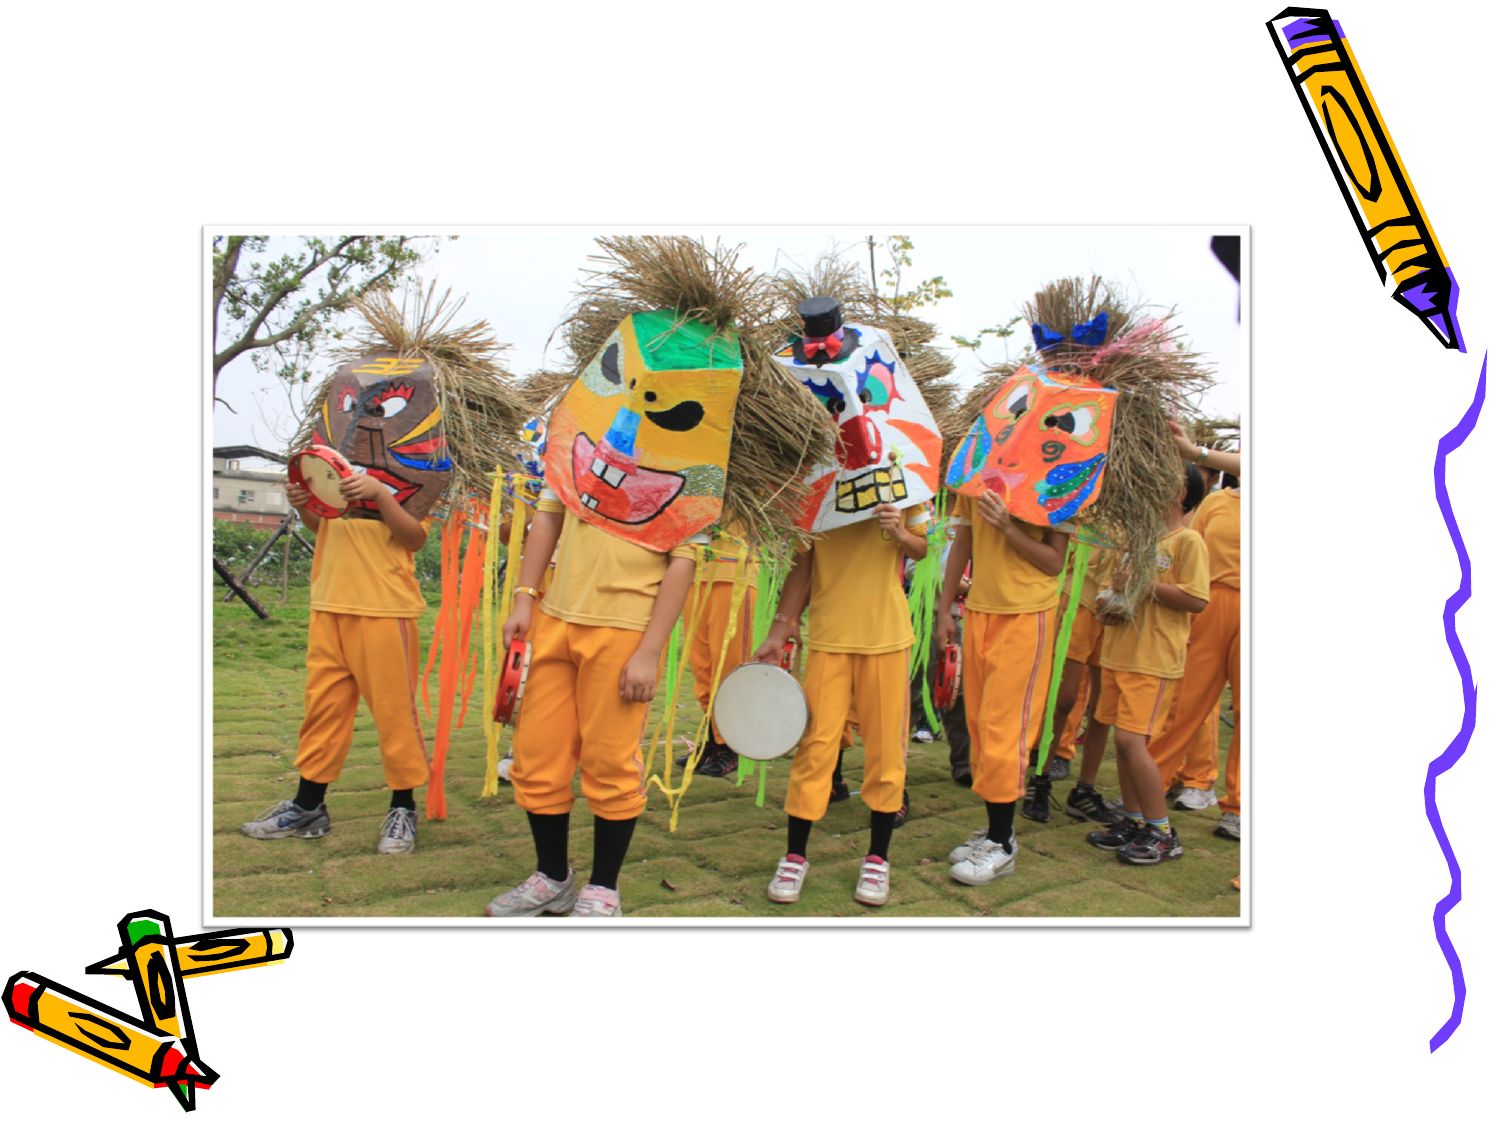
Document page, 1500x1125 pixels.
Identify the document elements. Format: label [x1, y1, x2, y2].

picture [194, 220, 1259, 938]
